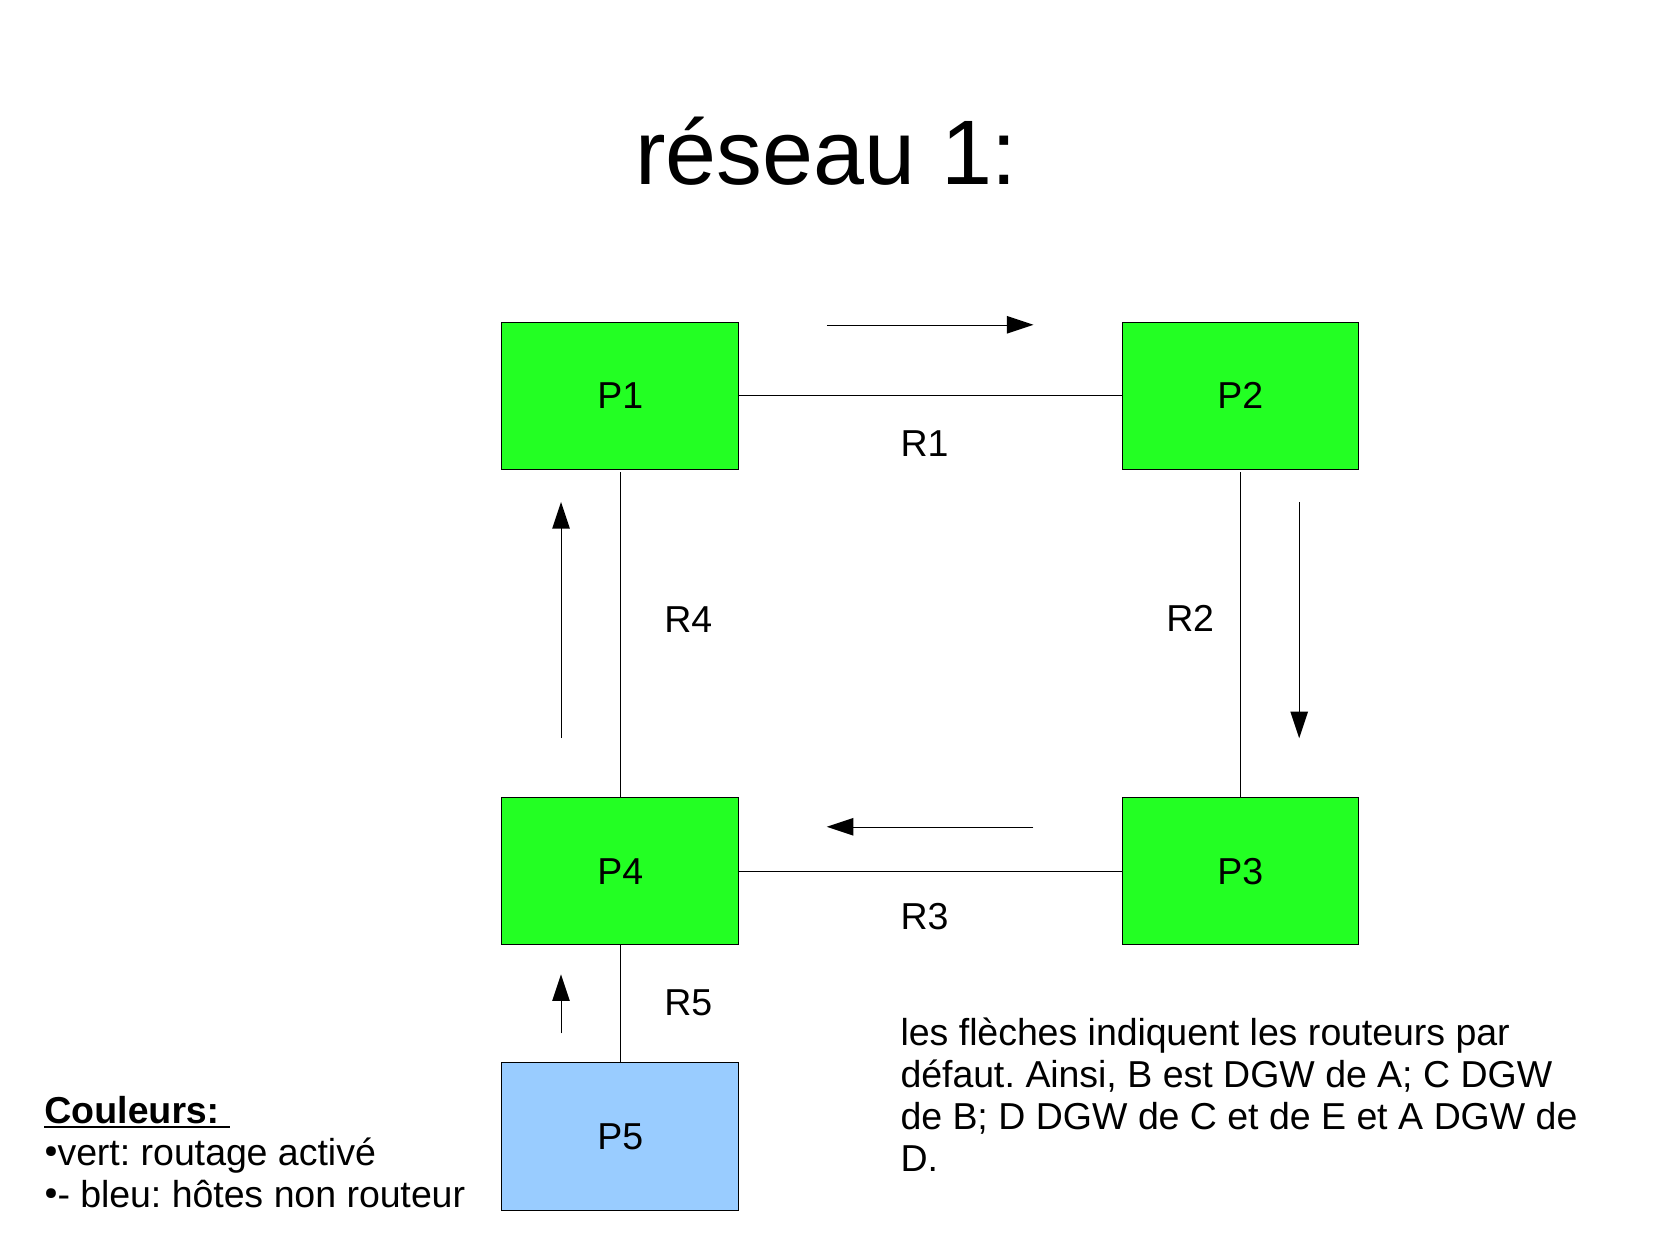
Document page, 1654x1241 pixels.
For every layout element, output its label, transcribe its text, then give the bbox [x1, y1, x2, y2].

text_box P3 [1122, 797, 1359, 945]
text_box R3 [885, 888, 975, 945]
text_box R4 [649, 590, 739, 648]
text_box Couleurs: vert: routage activé - bleu: hôtes non routeur [29, 1082, 481, 1223]
title réseau 1: [82, 49, 1571, 257]
text_box P4 [501, 797, 739, 945]
text_box R2 [1151, 590, 1229, 648]
text_box P2 [1122, 322, 1359, 470]
text_box les flèches indiquent les routeurs par défaut. Ainsi, B est DGW de A; C DGW de B; D DGW de C et de E et A DGW de D. [885, 1003, 1595, 1187]
text_box R1 [885, 415, 975, 473]
text_box R5 [649, 974, 739, 1032]
text_box P1 [501, 322, 739, 470]
text_box P5 [501, 1062, 739, 1211]
